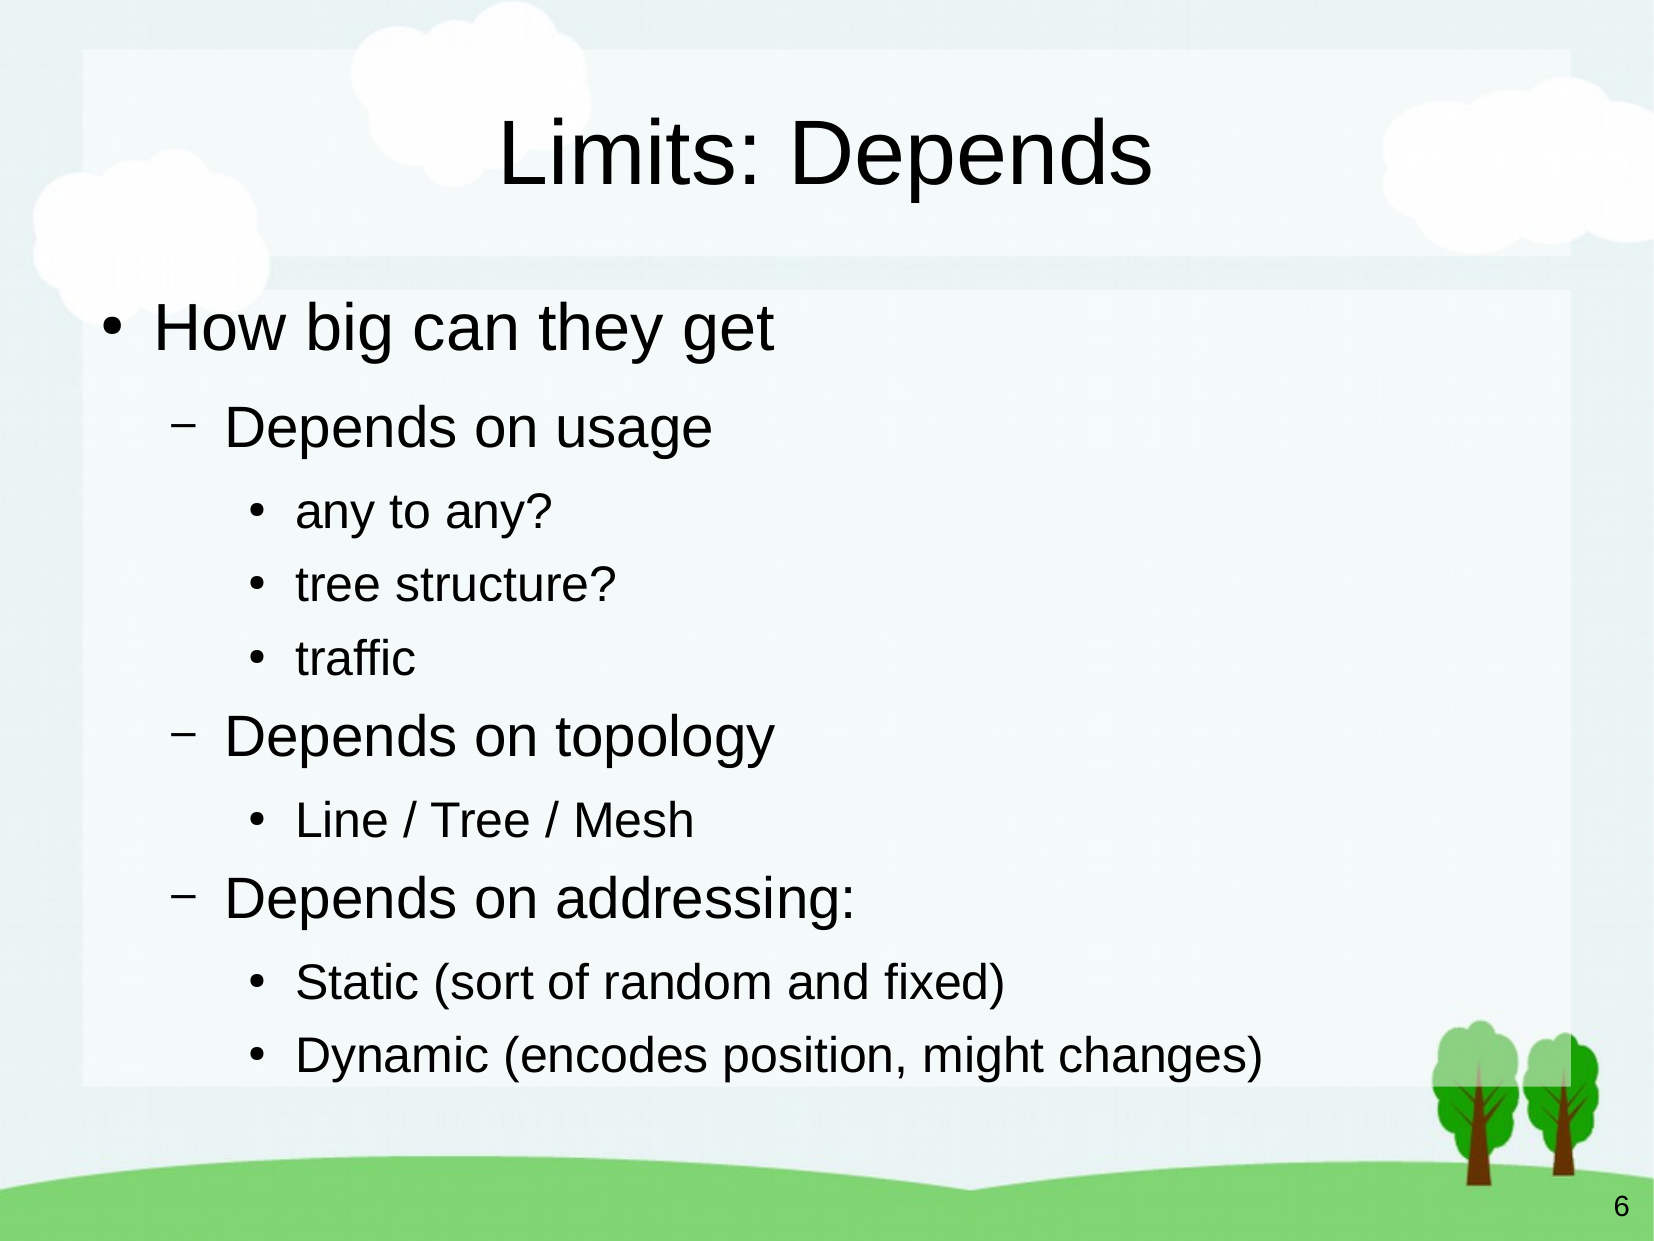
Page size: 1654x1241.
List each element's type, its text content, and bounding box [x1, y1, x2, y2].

list How big can they get Depends on usage any to any? tree structure? traffic Depends on topology Line / Tree / Mesh Depends on addressing: Static (sort of random and fixed) Dynamic (encodes position, might changes) [82, 290, 1571, 1087]
picture [0, 0, 1654, 1241]
title Limits: Depends [82, 49, 1571, 257]
